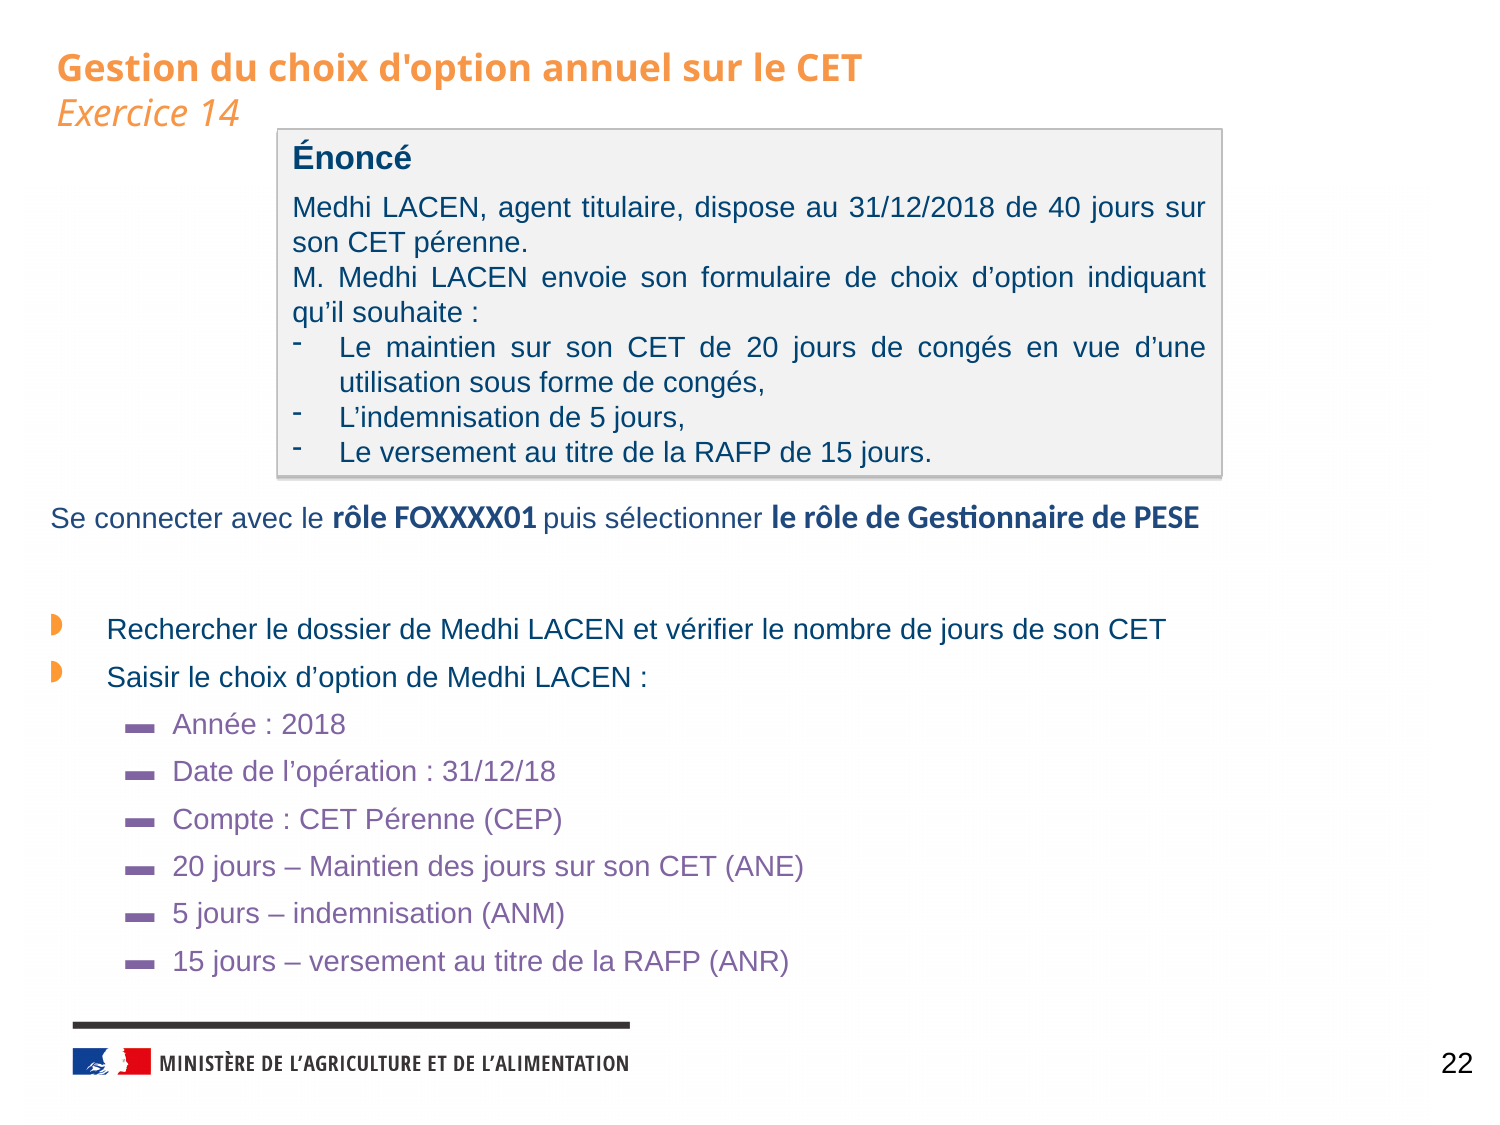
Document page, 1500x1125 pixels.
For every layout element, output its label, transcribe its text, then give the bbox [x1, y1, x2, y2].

title Gestion du choix d'option annuel sur le CET Exercice 14 [41, 36, 1459, 143]
text_box Énoncé Medhi LACEN, agent titulaire, dispose au 31/12/2018 de 40 jours sur son CET pérenne. M. Medhi LACEN envoie son formulaire de choix d’option indiquant qu’il souhaite : Le maintien sur son CET de 20 jours de congés en vue d’une utilisation sous forme de congés, L’indemnisation de 5 jours, Le versement au titre de la RAFP de 15 jours. [277, 128, 1223, 476]
list Se connecter avec le rôle FOXXXX01 puis sélectionner le rôle de Gestionnaire de PESE Rechercher le dossier de Medhi LACEN et vérifier le nombre de jours de son CET Saisir le choix d’option de Medhi LACEN : Année : 2018 Date de l’opération : 31/12/18 Compte : CET Pérenne (CEP) 20 jours – Maintien des jours sur son CET (ANE) 5 jours – indemnisation (ANM) 15 jours – versement au titre de la RAFP (ANR) [35, 487, 1453, 1016]
picture [23, 185, 1430, 1123]
